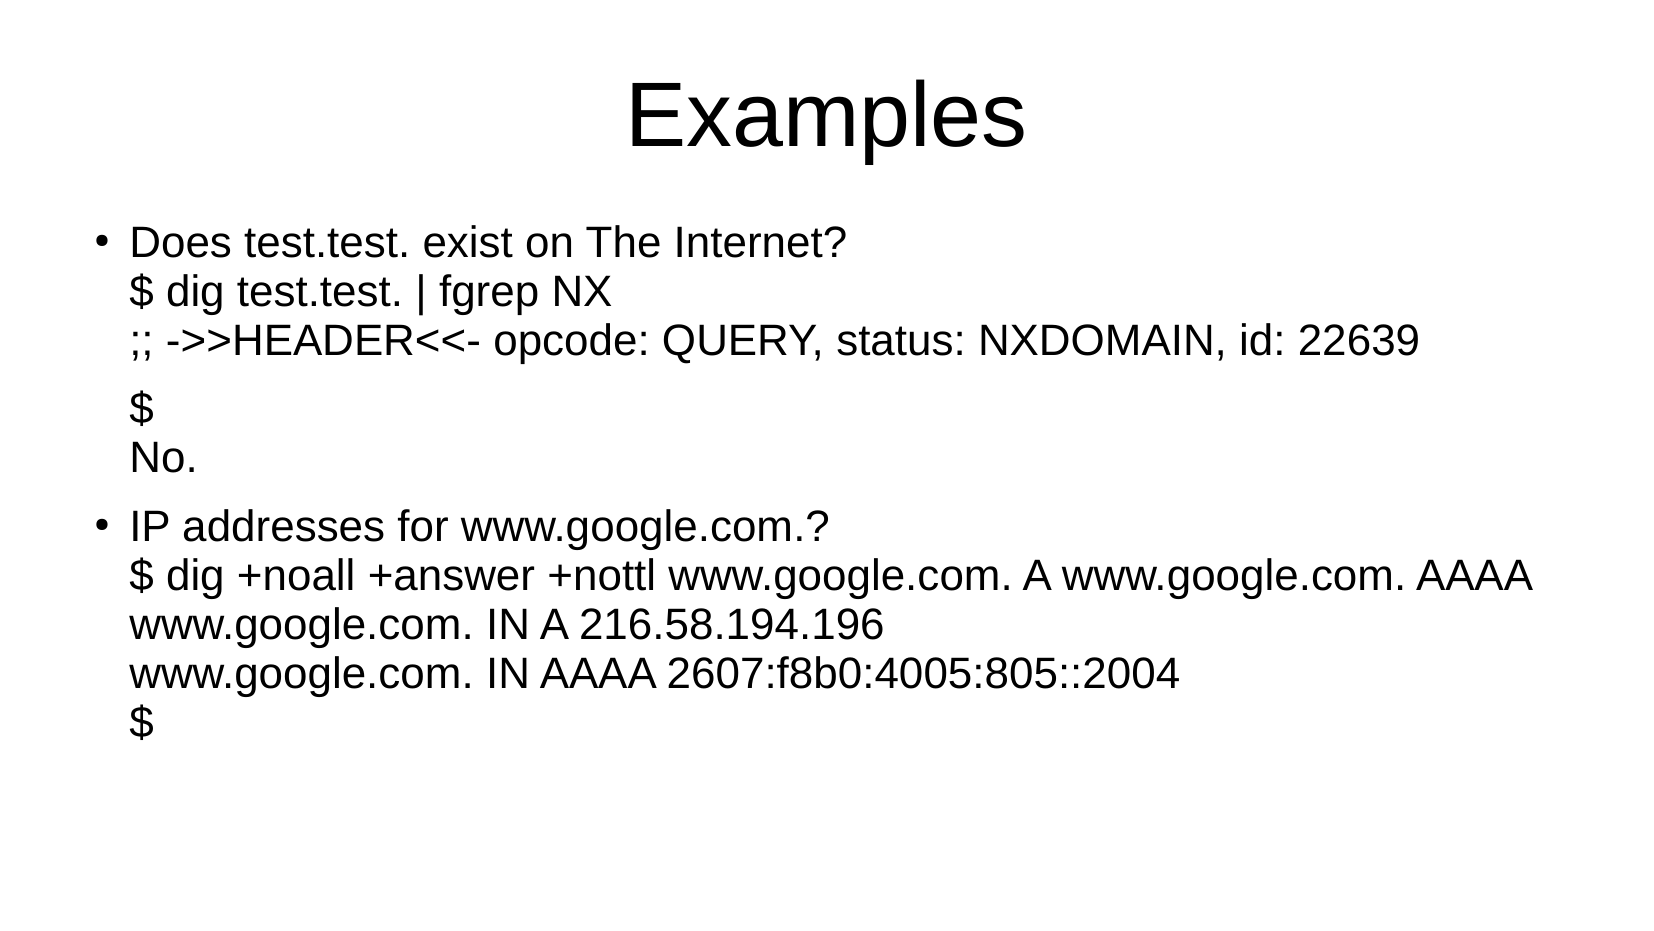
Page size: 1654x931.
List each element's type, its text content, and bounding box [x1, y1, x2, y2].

title Examples [82, 37, 1571, 193]
list Does test.test. exist on The Internet? $ dig test.test. | fgrep NX ;; ->>HEADER<<- opcode: QUERY, status: NXDOMAIN, id: 22639 $ No. IP addresses for www.google.com.? $ dig +noall +answer +nottl www.google.com. A www.google.com. AAAA www.google.com. IN A 216.58.194.196 www.google.com. IN AAAA 2607:f8b0:4005:805::2004 $ [82, 217, 1571, 758]
